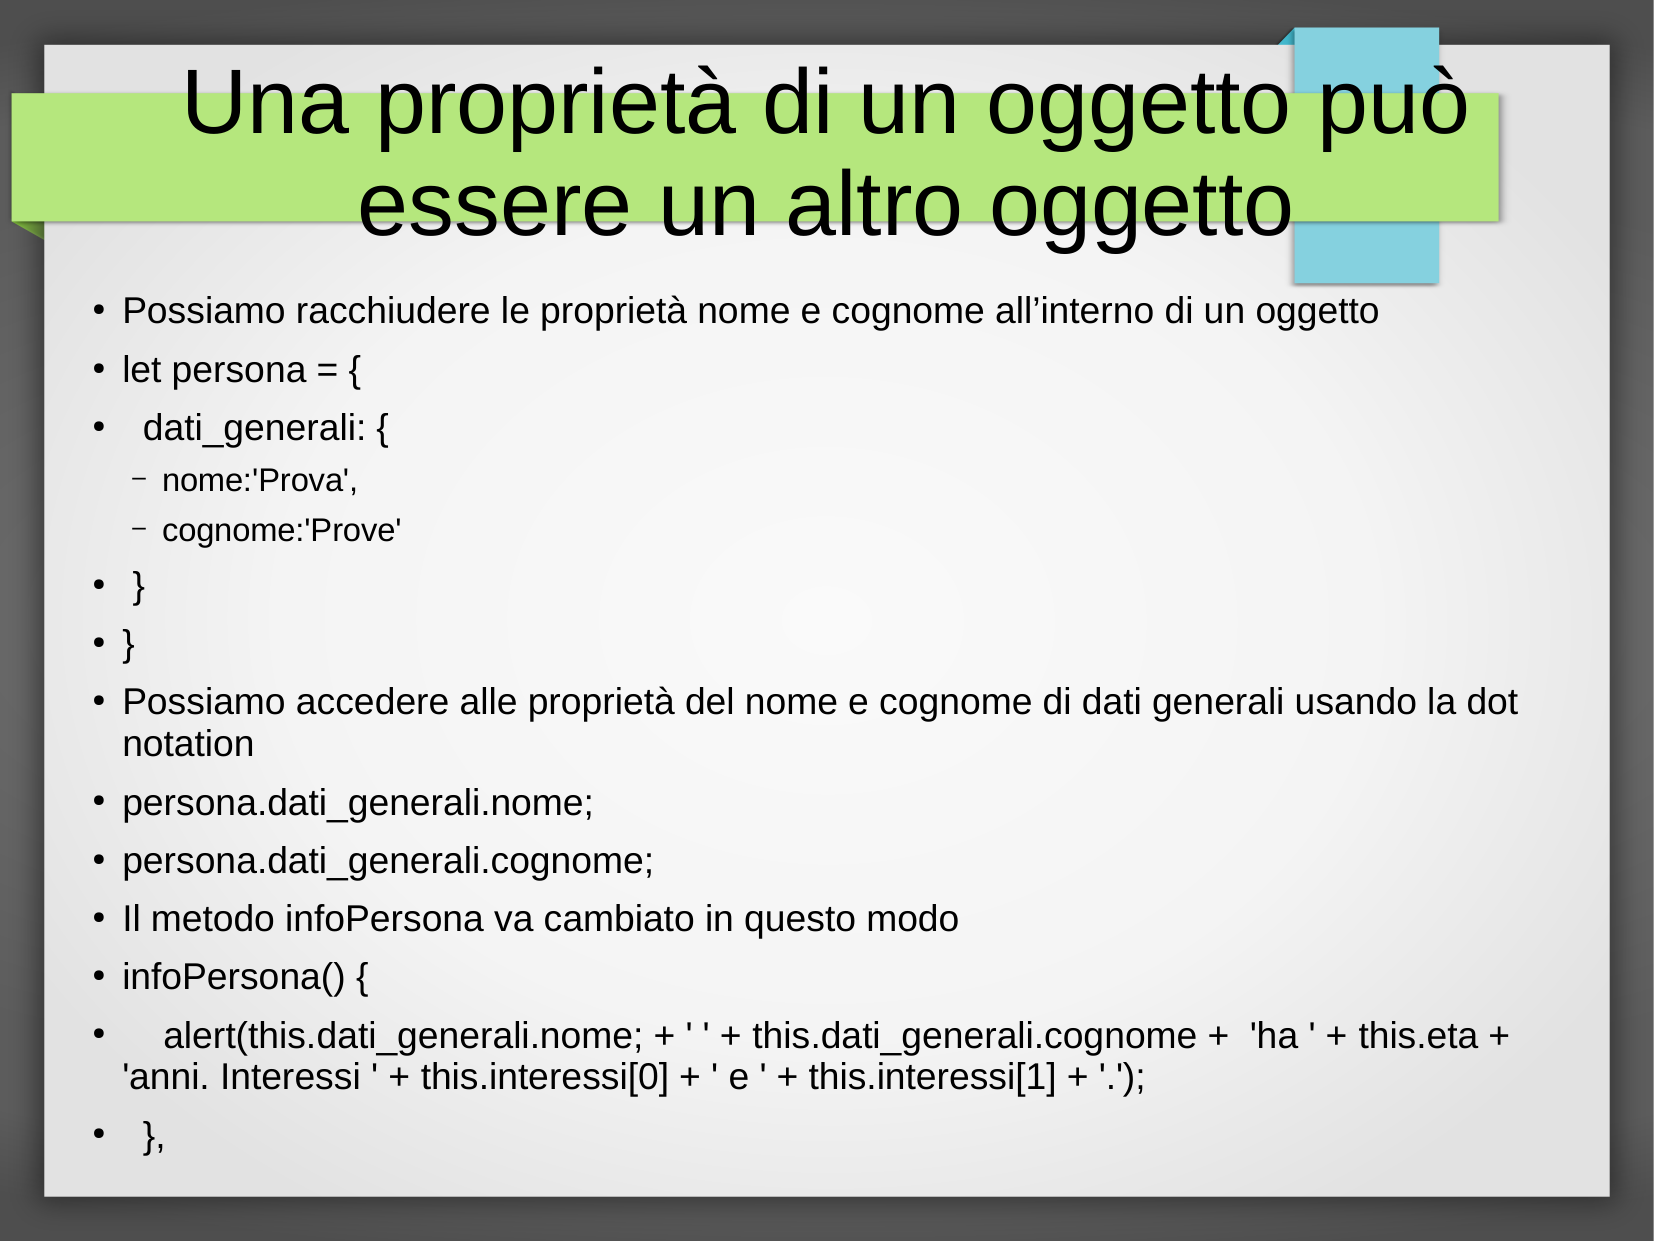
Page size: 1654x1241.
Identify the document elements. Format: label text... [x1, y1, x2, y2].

picture [0, 0, 1654, 1241]
list Possiamo racchiudere le proprietà nome e cognome all’interno di un oggetto let persona = { dati_generali: { nome:'Prova', cognome:'Prove' } } Possiamo accedere alle proprietà del nome e cognome di dati generali usando la dot notation persona.dati_generali.nome; persona.dati_generali.cognome; Il metodo infoPersona va cambiato in questo modo infoPersona() { alert(this.dati_generali.nome; + ' ' + this.dati_generali.cognome + 'ha ' + this.eta + 'anni. Interessi ' + this.interessi[0] + ' e ' + this.interessi[1] + '.'); }, [82, 290, 1571, 1158]
title Una proprietà di un oggetto può essere un altro oggetto [82, 49, 1571, 257]
